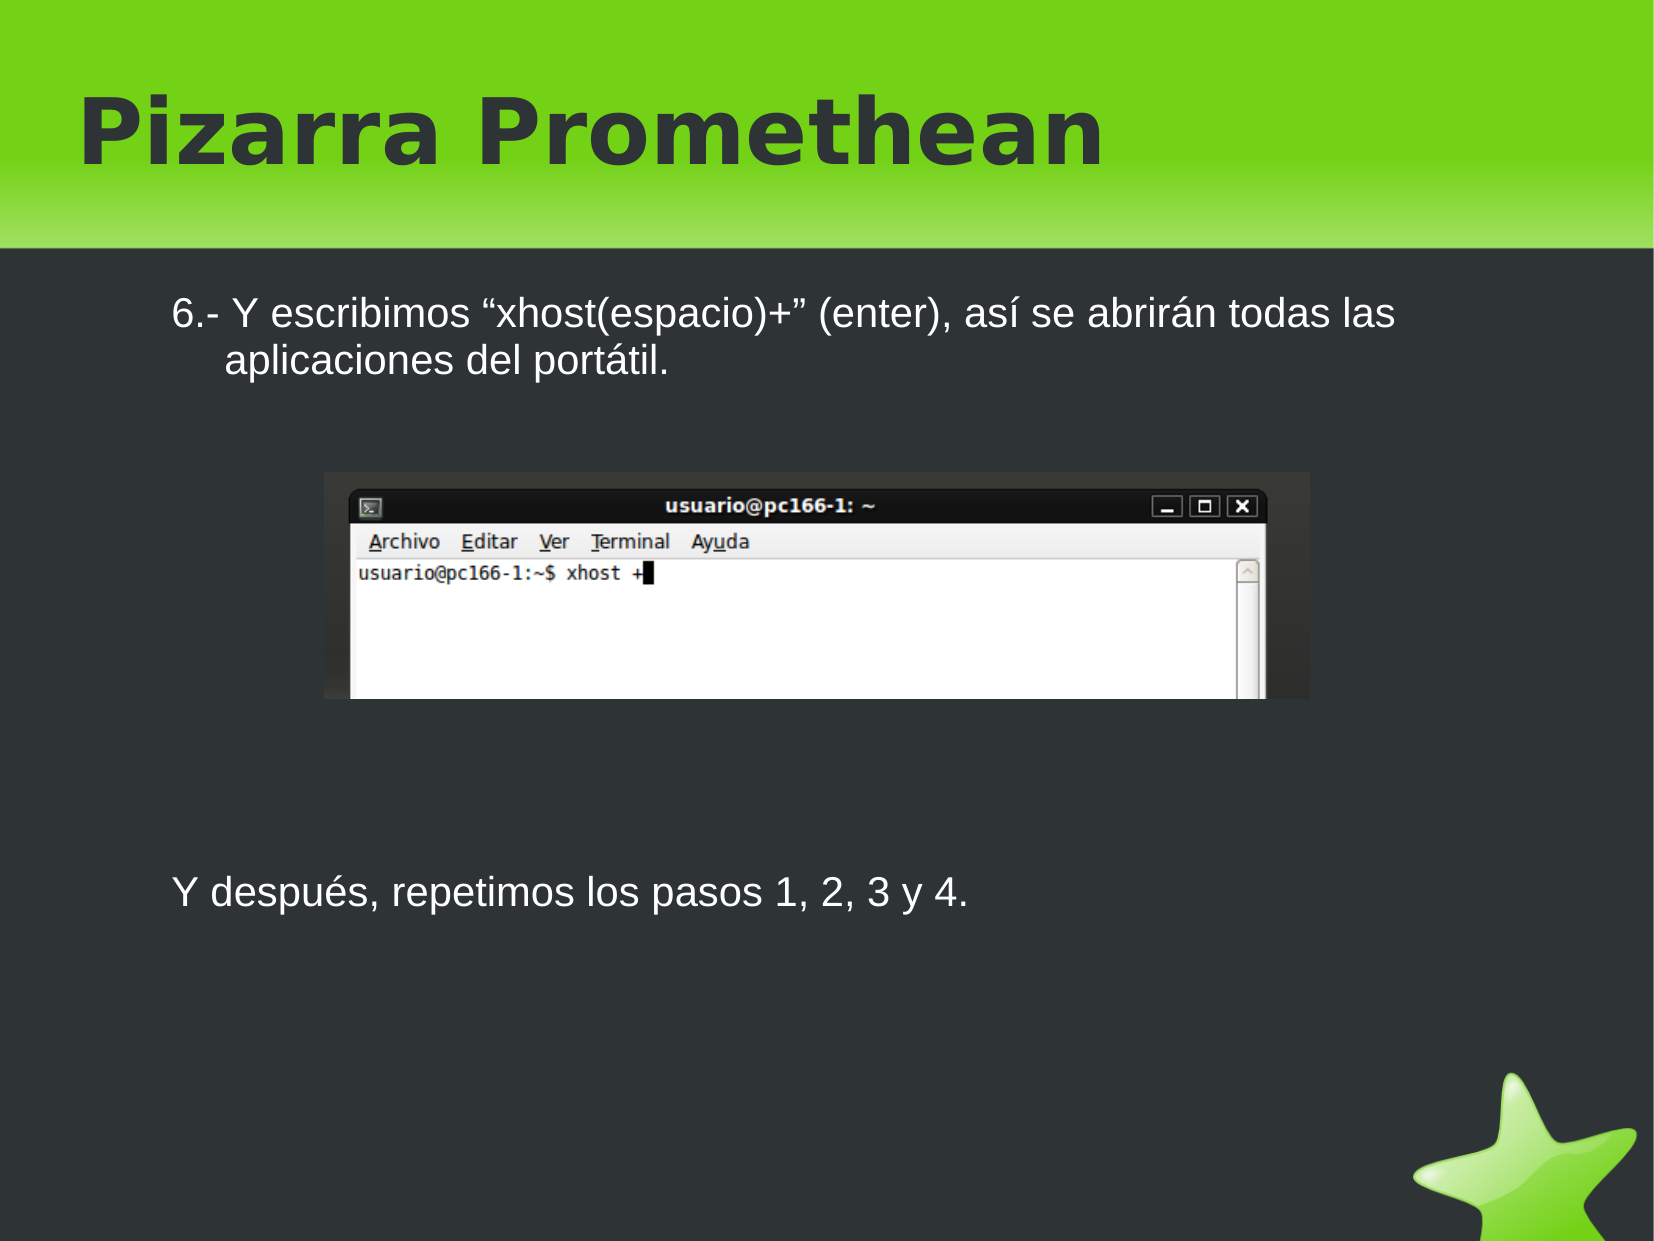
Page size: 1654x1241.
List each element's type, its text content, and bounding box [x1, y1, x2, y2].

picture [0, 0, 1654, 1241]
list 6.- Y escribimos “xhost(espacio)+” (enter), así se abrirán todas las aplicaciones del portátil. Y después, repetimos los pasos 1, 2, 3 y 4. [82, 290, 1571, 1094]
title Pizarra Promethean [76, 36, 1565, 229]
